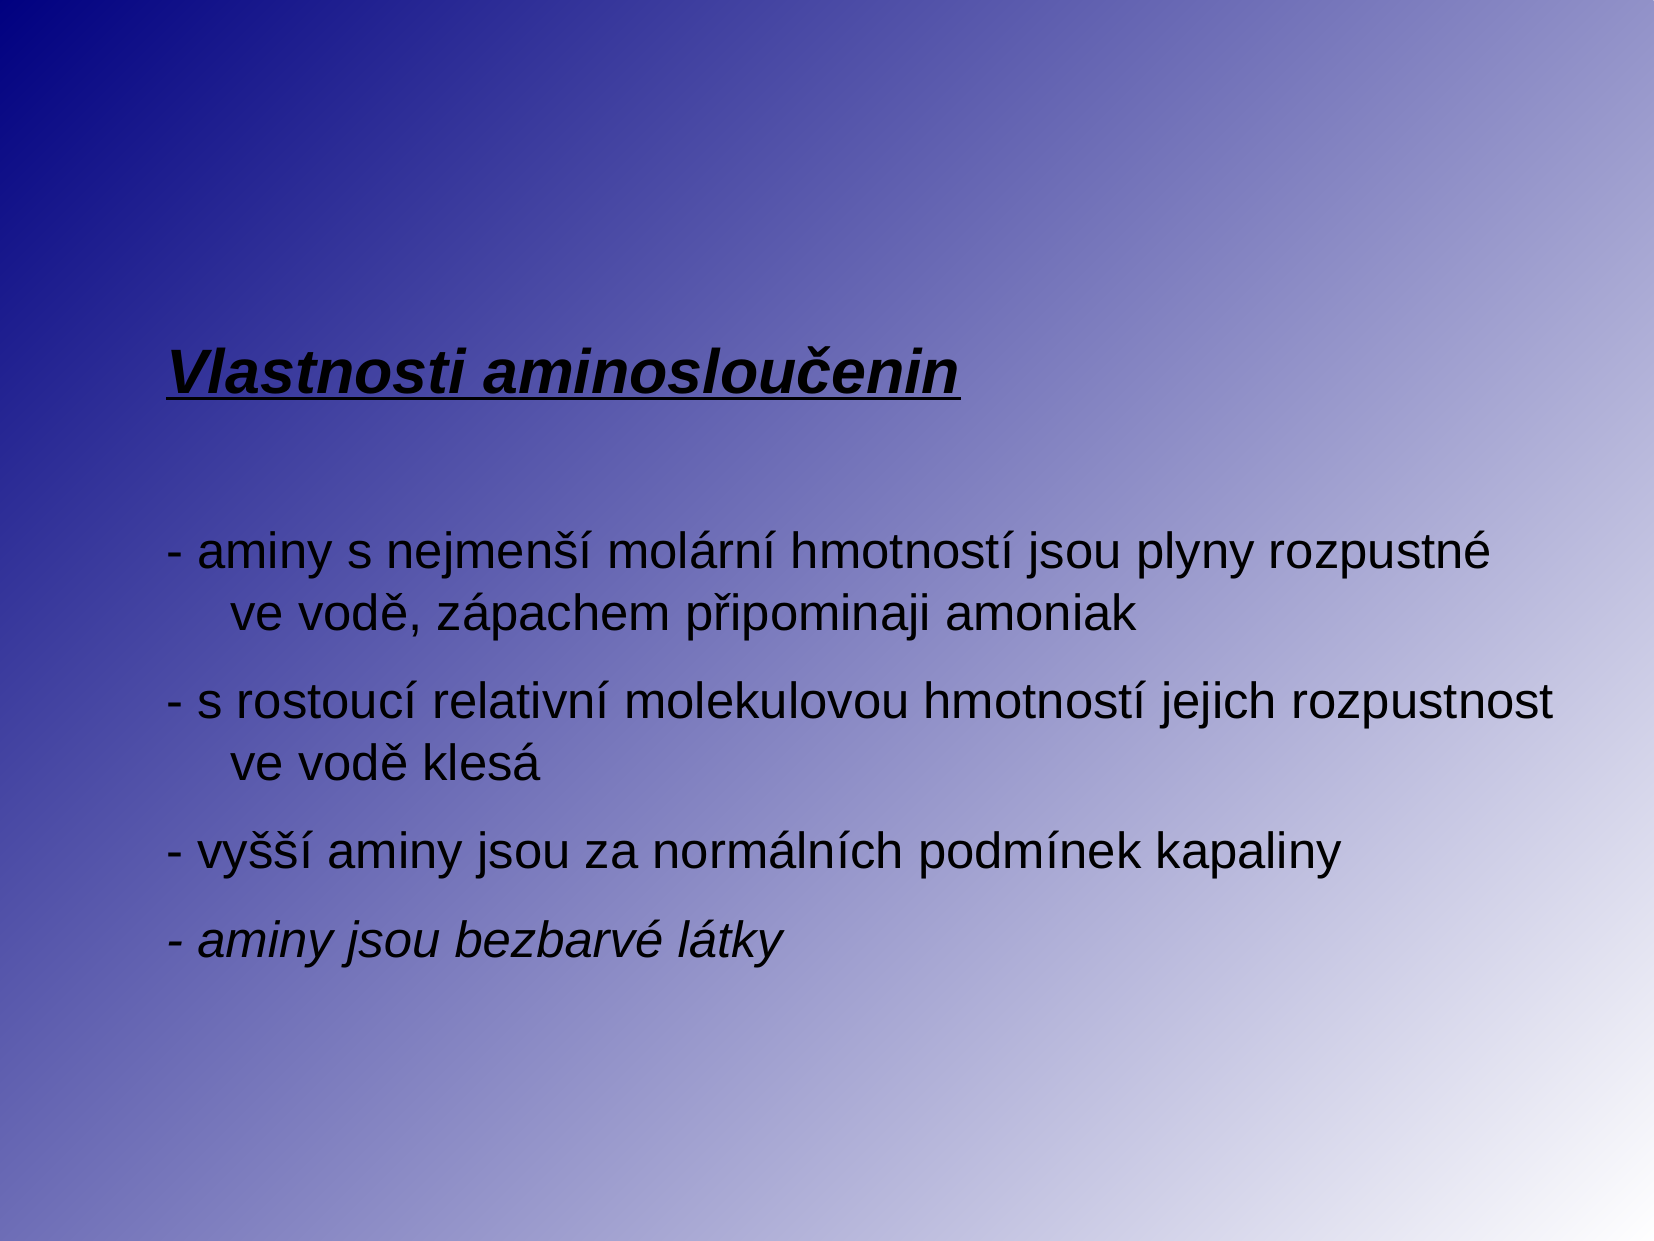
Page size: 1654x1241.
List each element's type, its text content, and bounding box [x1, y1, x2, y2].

list Vlastnosti aminosloučenin - aminy s nejmenší molární hmotností jsou plyny rozpustné ve vodě, zápachem připominaji amoniak - s rostoucí relativní molekulovou hmotností jejich rozpustnost ve vodě klesá - vyšší aminy jsou za normálních podmínek kapaliny - aminy jsou bezbarvé látky [82, 148, 1571, 974]
